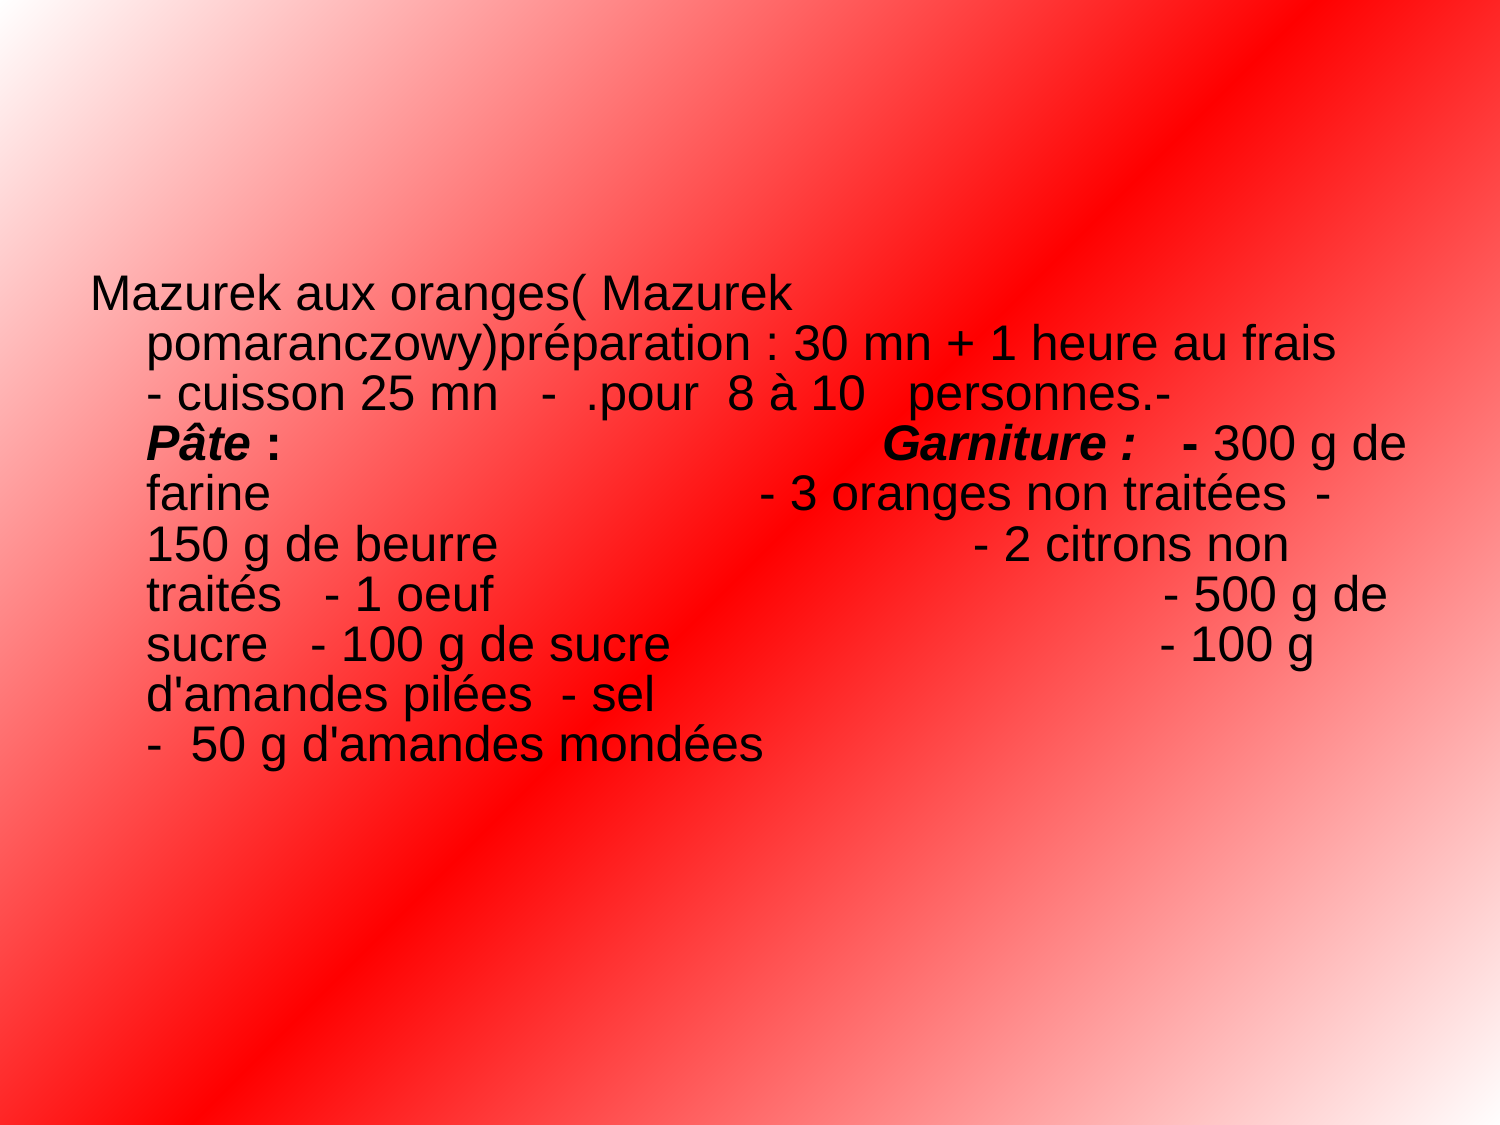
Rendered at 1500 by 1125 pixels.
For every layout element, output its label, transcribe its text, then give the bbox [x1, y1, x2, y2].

list Mazurek aux oranges( Mazurek pomaranczowy)préparation : 30 mn + 1 heure au frais - cuisson 25 mn - .pour 8 à 10 personnes.- Pâte : Garniture : - 300 g de farine - 3 oranges non traitées - 150 g de beurre - 2 citrons non traités - 1 oeuf - 500 g de sucre - 100 g de sucre - 100 g d'amandes pilées - sel - 50 g d'amandes mondées [75, 262, 1426, 1088]
